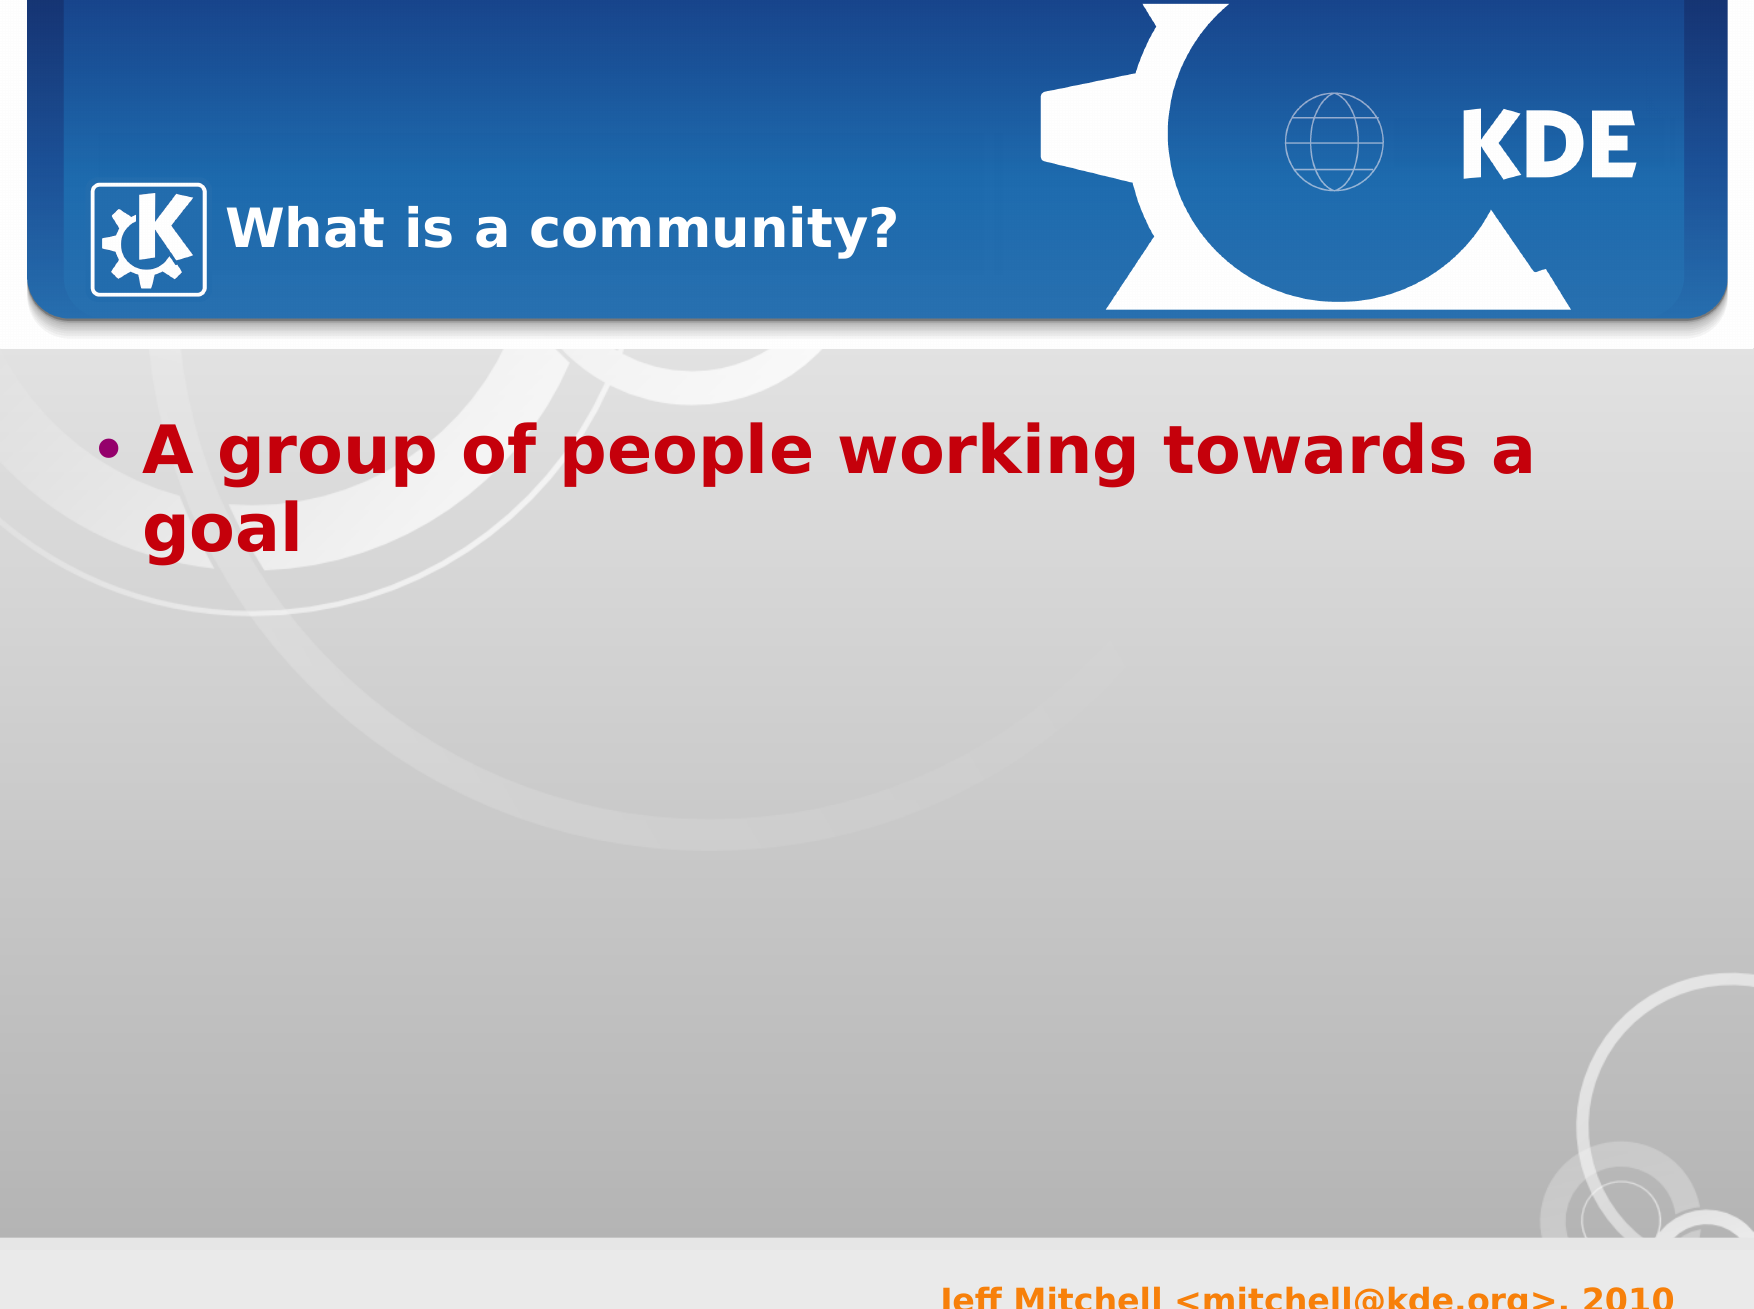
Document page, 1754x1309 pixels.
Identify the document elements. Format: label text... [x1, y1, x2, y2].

title What is a community? [225, 194, 1126, 264]
list A group of people working towards a goal [71, 411, 1651, 1148]
picture [0, 0, 1754, 1237]
